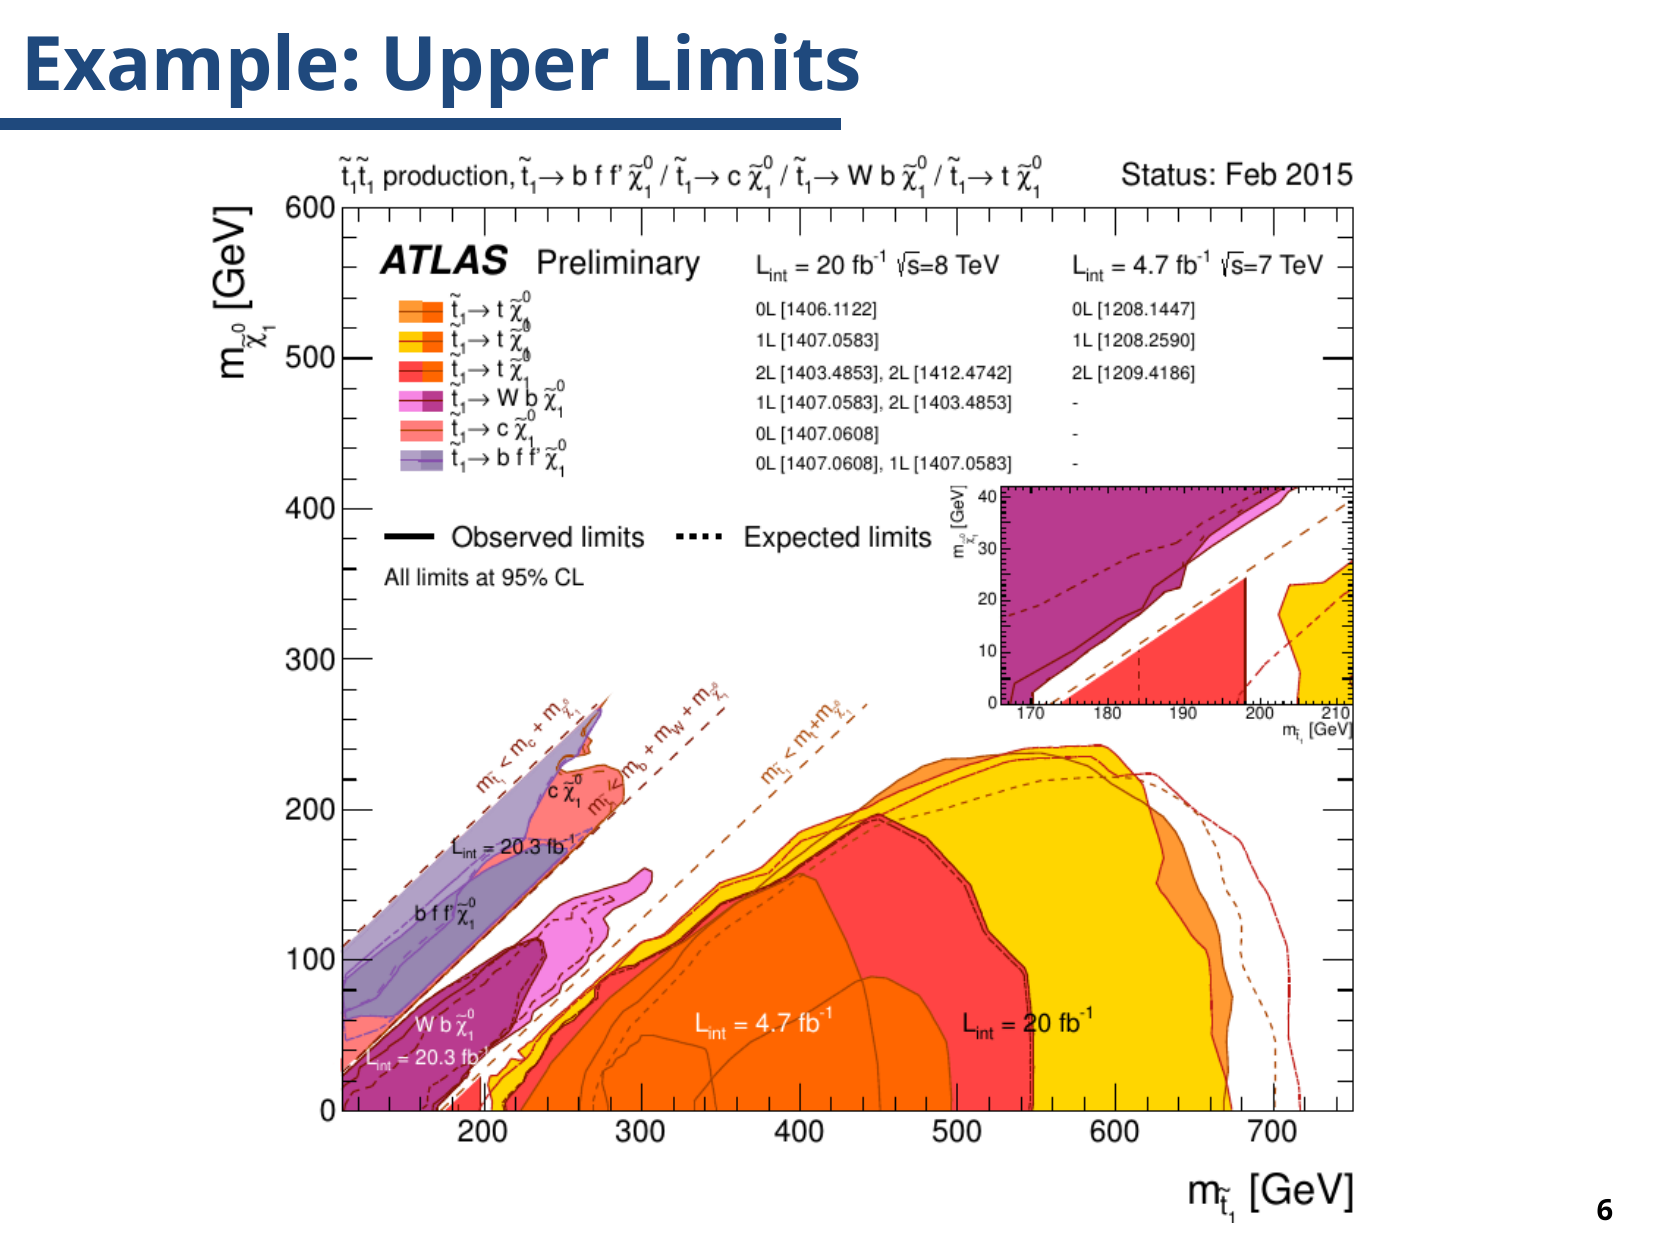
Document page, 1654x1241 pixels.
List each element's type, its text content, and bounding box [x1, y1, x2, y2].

picture [210, 148, 1420, 1223]
title Example: Upper Limits [6, 7, 1606, 113]
